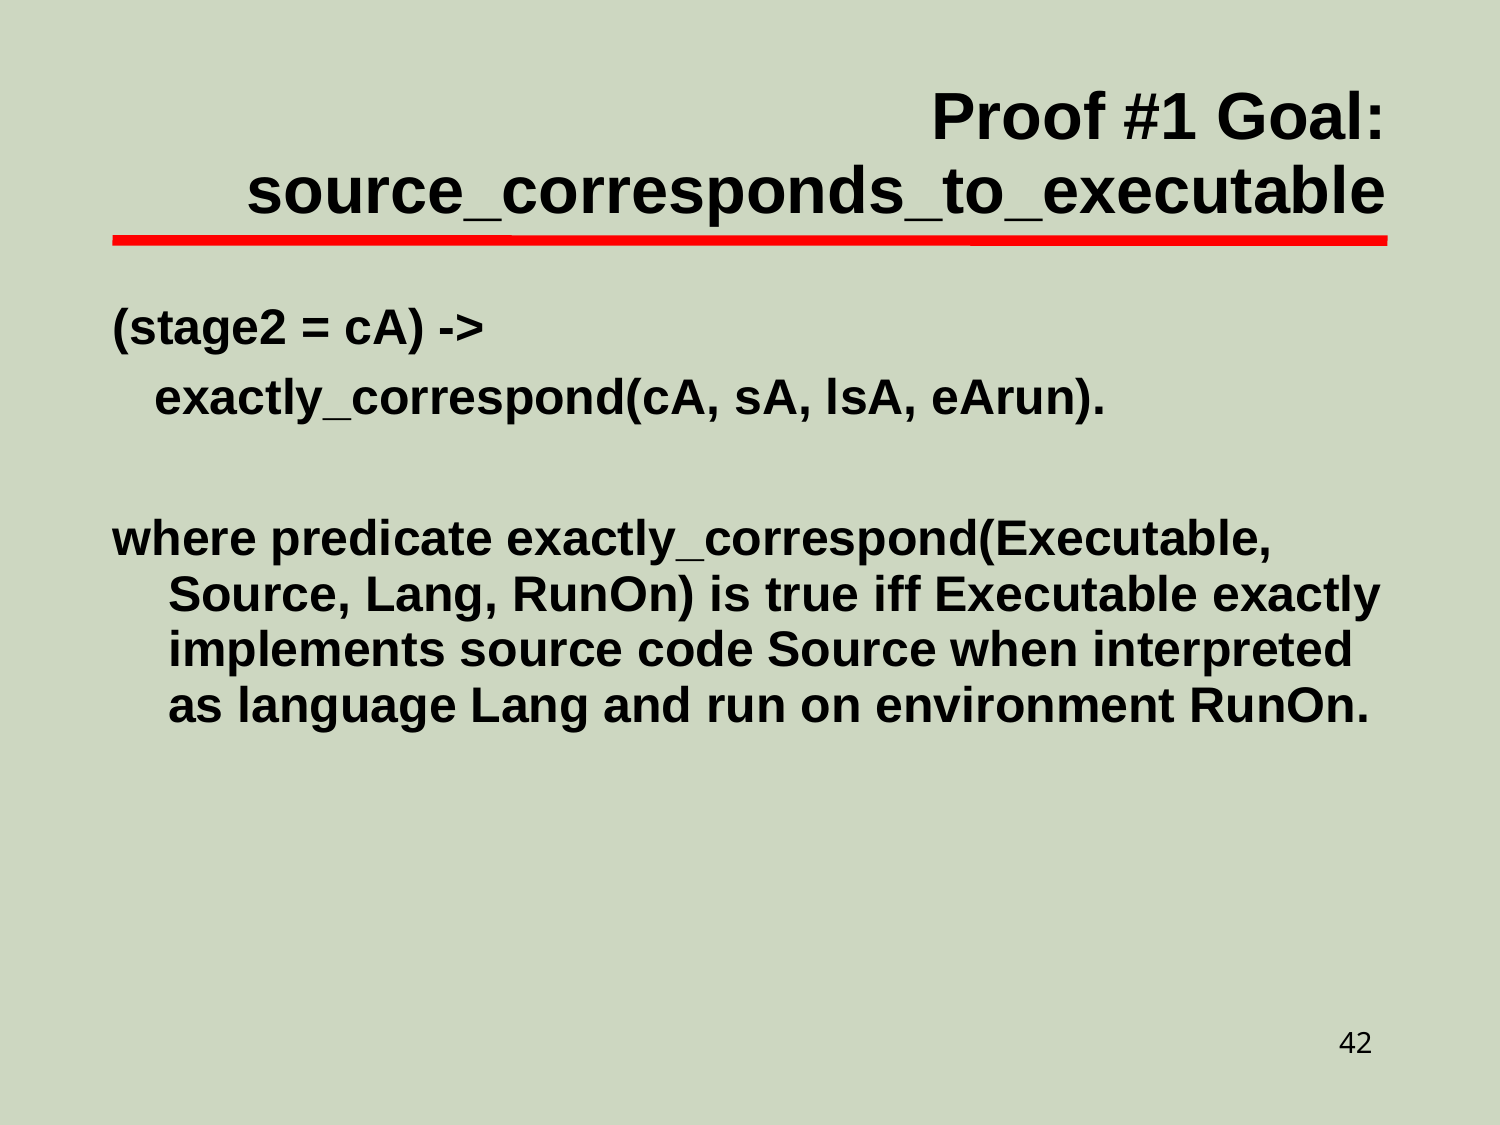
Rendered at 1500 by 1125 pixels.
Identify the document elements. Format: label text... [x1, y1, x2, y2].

list (stage2 = cA) -> exactly_correspond(cA, sA, lsA, eArun). where predicate exactly_correspond(Executable, Source, Lang, RunOn) is true iff Executable exactly implements source code Source when interpreted as language Lang and run on environment RunOn. [112, 299, 1387, 1088]
title Proof #1 Goal: source_corresponds_to_executable [124, 80, 1387, 229]
